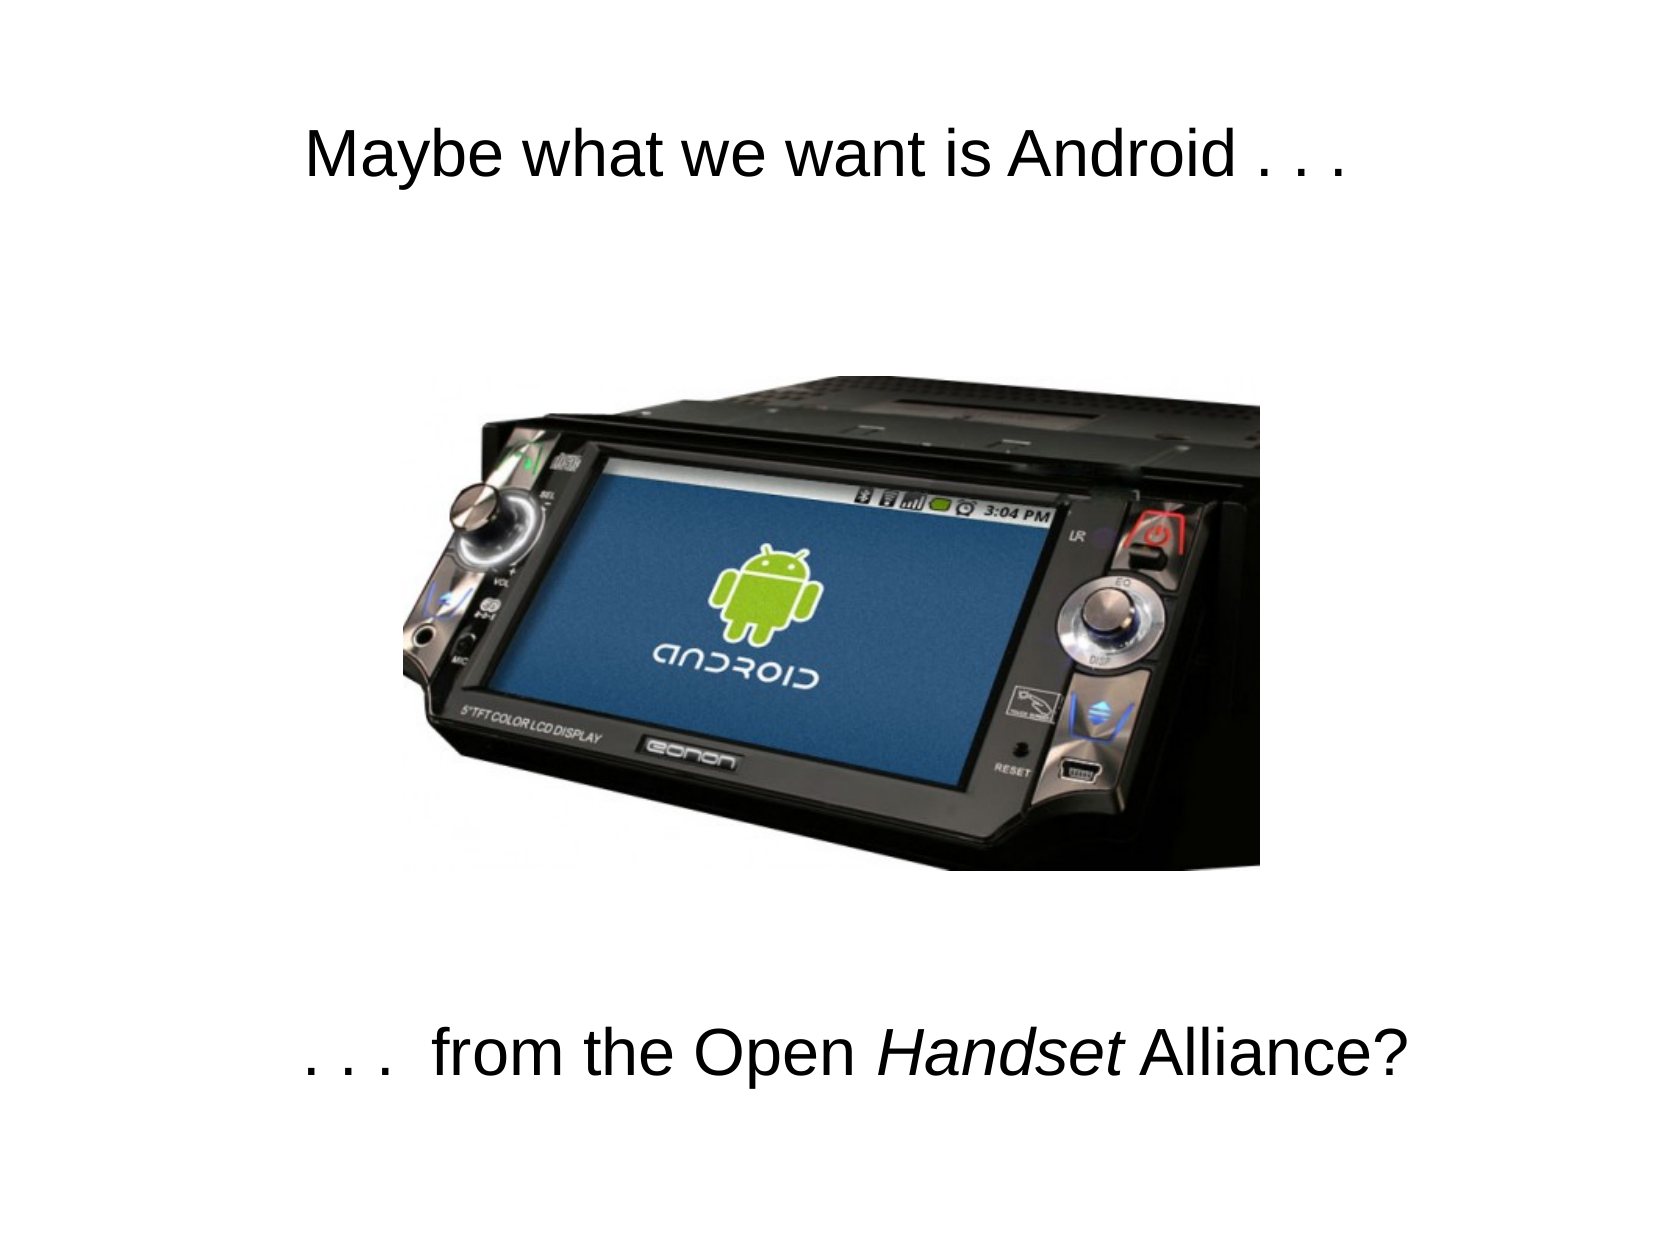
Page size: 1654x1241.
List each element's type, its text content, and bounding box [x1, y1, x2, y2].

title Maybe what we want is Android . . . [82, 49, 1571, 257]
picture [403, 376, 1260, 871]
text_box . . . from the Open Handset Alliance? [287, 1007, 1430, 1097]
